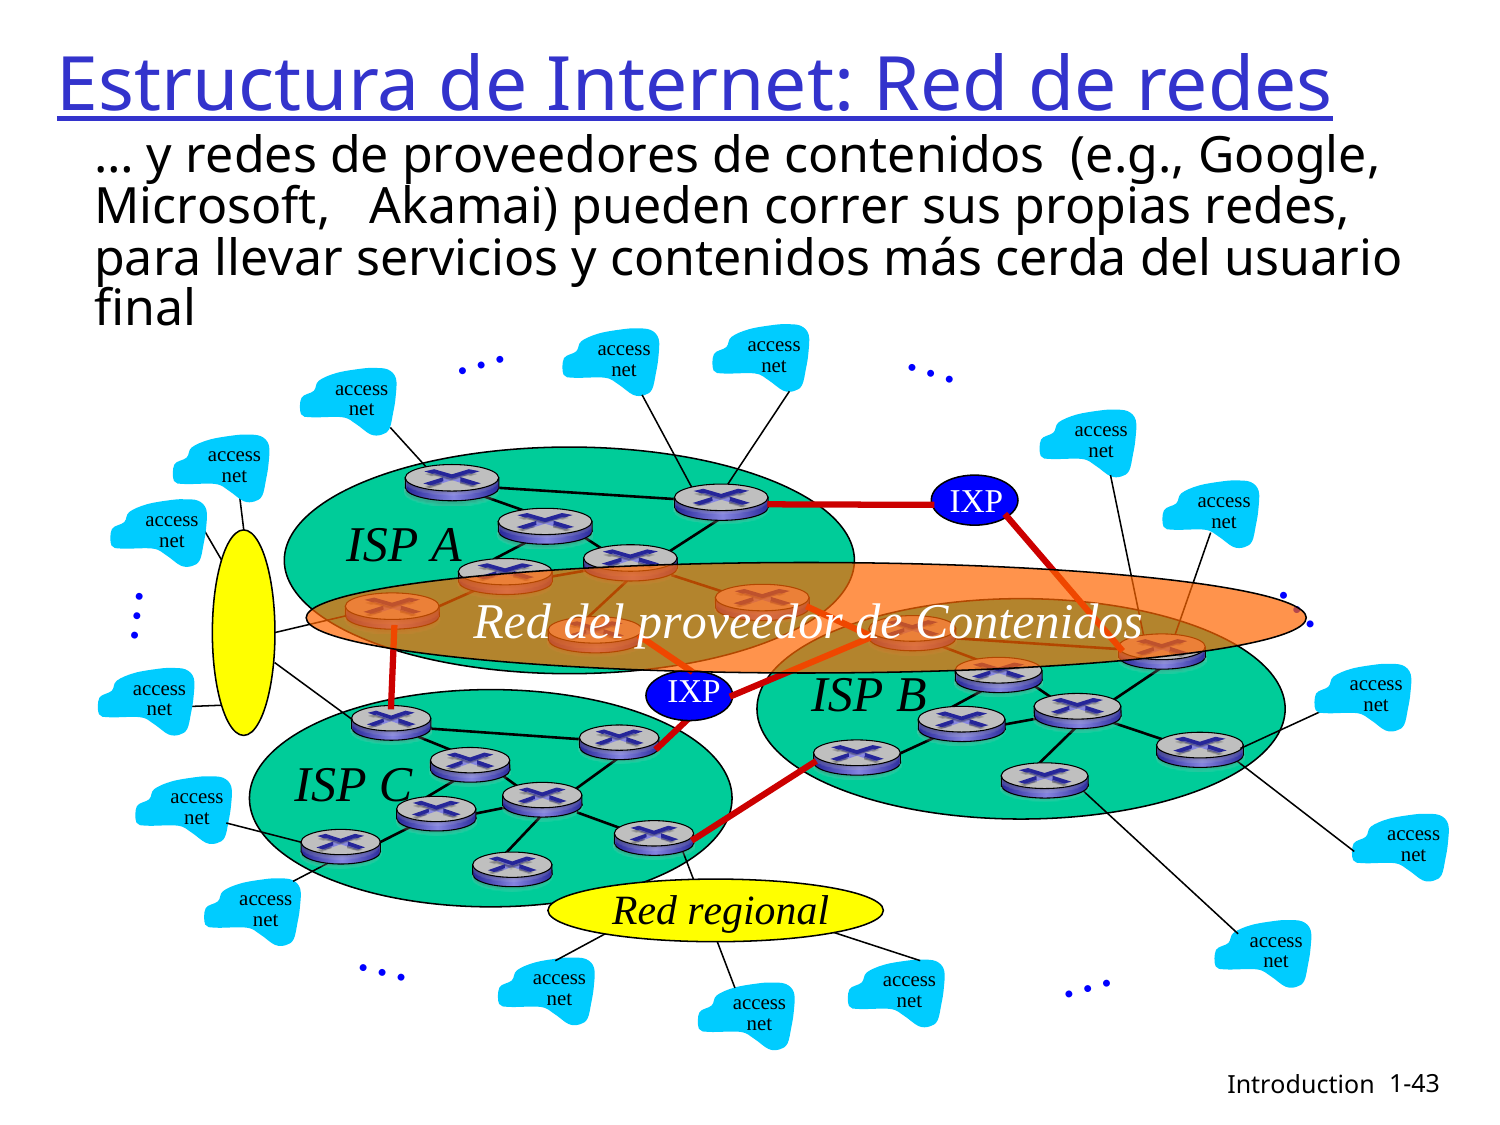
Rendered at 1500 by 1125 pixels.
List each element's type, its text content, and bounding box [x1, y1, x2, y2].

text_box [159, 728, 188, 736]
text_box ISP C [262, 743, 428, 820]
text_box [712, 347, 725, 374]
text_box [909, 1020, 938, 1028]
text_box [1035, 694, 1121, 732]
text_box [918, 706, 1005, 745]
text_box 1-<number> [1365, 1060, 1477, 1106]
text_box access net [217, 881, 307, 939]
text_box [361, 428, 390, 436]
text_box [266, 939, 294, 946]
text_box [497, 981, 510, 1007]
text_box IXP [652, 671, 736, 717]
text_box [431, 748, 509, 786]
text_box [234, 495, 263, 503]
text_box [559, 1018, 588, 1026]
text_box [759, 1043, 788, 1051]
text_box [815, 740, 901, 779]
text_box [1001, 762, 1088, 801]
text_box [352, 706, 431, 743]
text_box access net [1365, 816, 1456, 874]
text_box access net [123, 501, 214, 559]
title Estructura de Internet: Red de redes [41, 27, 1469, 134]
text_box access net [110, 670, 201, 728]
text_box [212, 529, 275, 736]
text_box [1162, 504, 1175, 530]
text_box [1224, 541, 1253, 549]
text_box [1039, 433, 1052, 460]
text_box [1214, 943, 1227, 970]
text_box access net [575, 331, 666, 389]
text_box Introduction [914, 1060, 1390, 1109]
text_box [580, 725, 658, 763]
text_box [1351, 837, 1365, 864]
text_box access net [148, 779, 239, 837]
text_box [110, 522, 123, 549]
text_box IXP [934, 471, 1019, 527]
text_box [498, 509, 592, 548]
text_box [299, 391, 312, 418]
text_box [1314, 687, 1327, 714]
text_box access net [1052, 412, 1143, 470]
text_box [645, 682, 652, 709]
text_box … [882, 300, 992, 409]
text_box ISP B [778, 671, 942, 729]
text_box … [323, 940, 431, 1045]
text_box … [1039, 955, 1148, 1060]
text_box … [1252, 534, 1374, 658]
text_box access net [710, 985, 801, 1043]
text_box [1157, 733, 1244, 771]
text_box [172, 458, 185, 485]
text_box [547, 892, 582, 930]
text_box [624, 389, 653, 397]
text_box access net [312, 370, 403, 428]
text_box ISP A [313, 503, 477, 580]
text_box [614, 821, 694, 859]
text_box access net [1175, 483, 1266, 541]
text_box … y redes de proveedores de contenidos (e.g., Google, Microsoft, Akamai) pueden correr sus propias redes, para llevar servicios y contenidos más cerda del usuario final [79, 124, 1477, 236]
text_box [504, 783, 581, 821]
text_box [306, 545, 1307, 696]
text_box access net [510, 960, 601, 1018]
text_box access net [1327, 666, 1418, 724]
text_box [204, 901, 217, 928]
text_box [397, 796, 476, 835]
text_box [562, 352, 575, 378]
text_box [667, 717, 712, 721]
text_box [847, 983, 860, 1010]
text_box [135, 799, 148, 826]
text_box access net [860, 962, 951, 1020]
text_box [1275, 980, 1305, 988]
text_box … [69, 565, 165, 663]
text_box Red regional [582, 875, 845, 941]
text_box access net [185, 437, 276, 495]
text_box [97, 691, 110, 718]
text_box [301, 830, 380, 868]
text_box [171, 559, 201, 567]
text_box [1101, 470, 1130, 478]
text_box Red del proveedor de Contenidos [458, 580, 1159, 657]
text_box access net [1227, 922, 1318, 980]
text_box [1376, 724, 1405, 732]
text_box [676, 485, 767, 523]
text_box access net [725, 326, 816, 384]
text_box [197, 837, 225, 844]
text_box [405, 465, 498, 503]
text_box [697, 1006, 710, 1032]
text_box … [420, 292, 530, 400]
text_box [845, 890, 884, 931]
text_box [473, 852, 551, 891]
text_box [1413, 874, 1442, 882]
text_box [773, 384, 803, 392]
